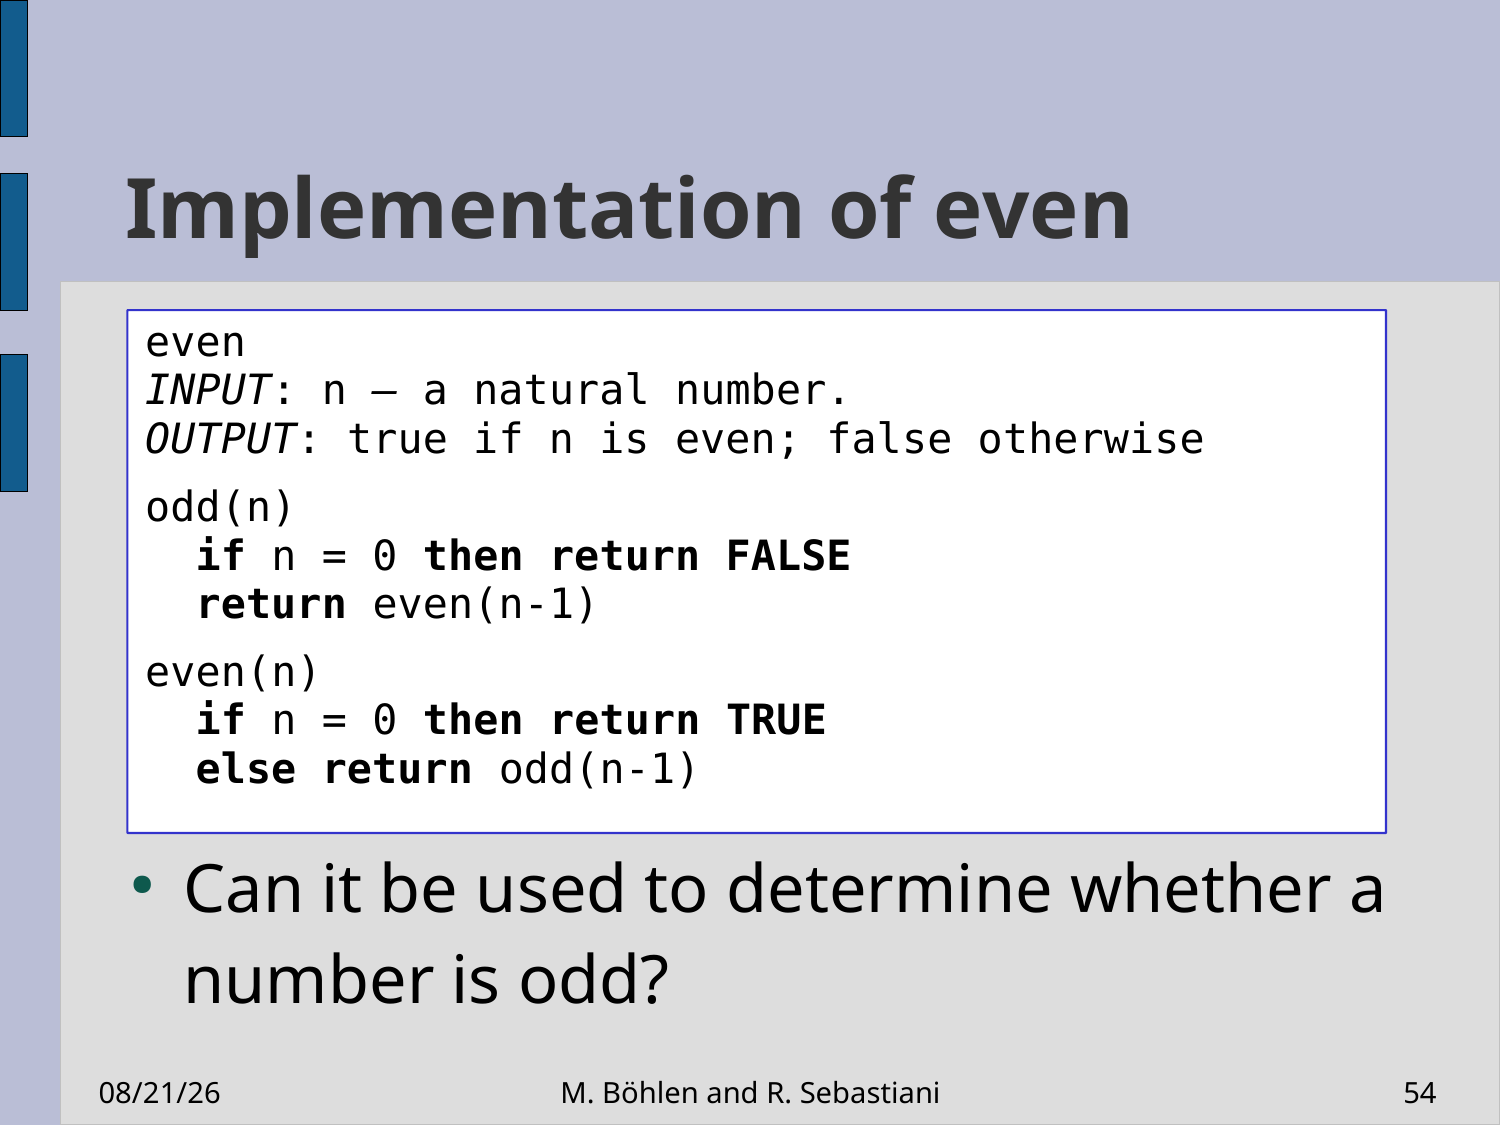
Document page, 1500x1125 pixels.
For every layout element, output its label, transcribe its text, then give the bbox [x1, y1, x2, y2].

list Can it be used to determine whether a number is odd? [97, 833, 1469, 1020]
text_box even INPUT: n – a natural number. OUTPUT: true if n is even; false otherwise odd(n) if n = 0 then return FALSE return even(n-1) even(n) if n = 0 then return TRUE else return odd(n-1) [127, 310, 1387, 886]
title Implementation of even [110, 67, 1392, 271]
